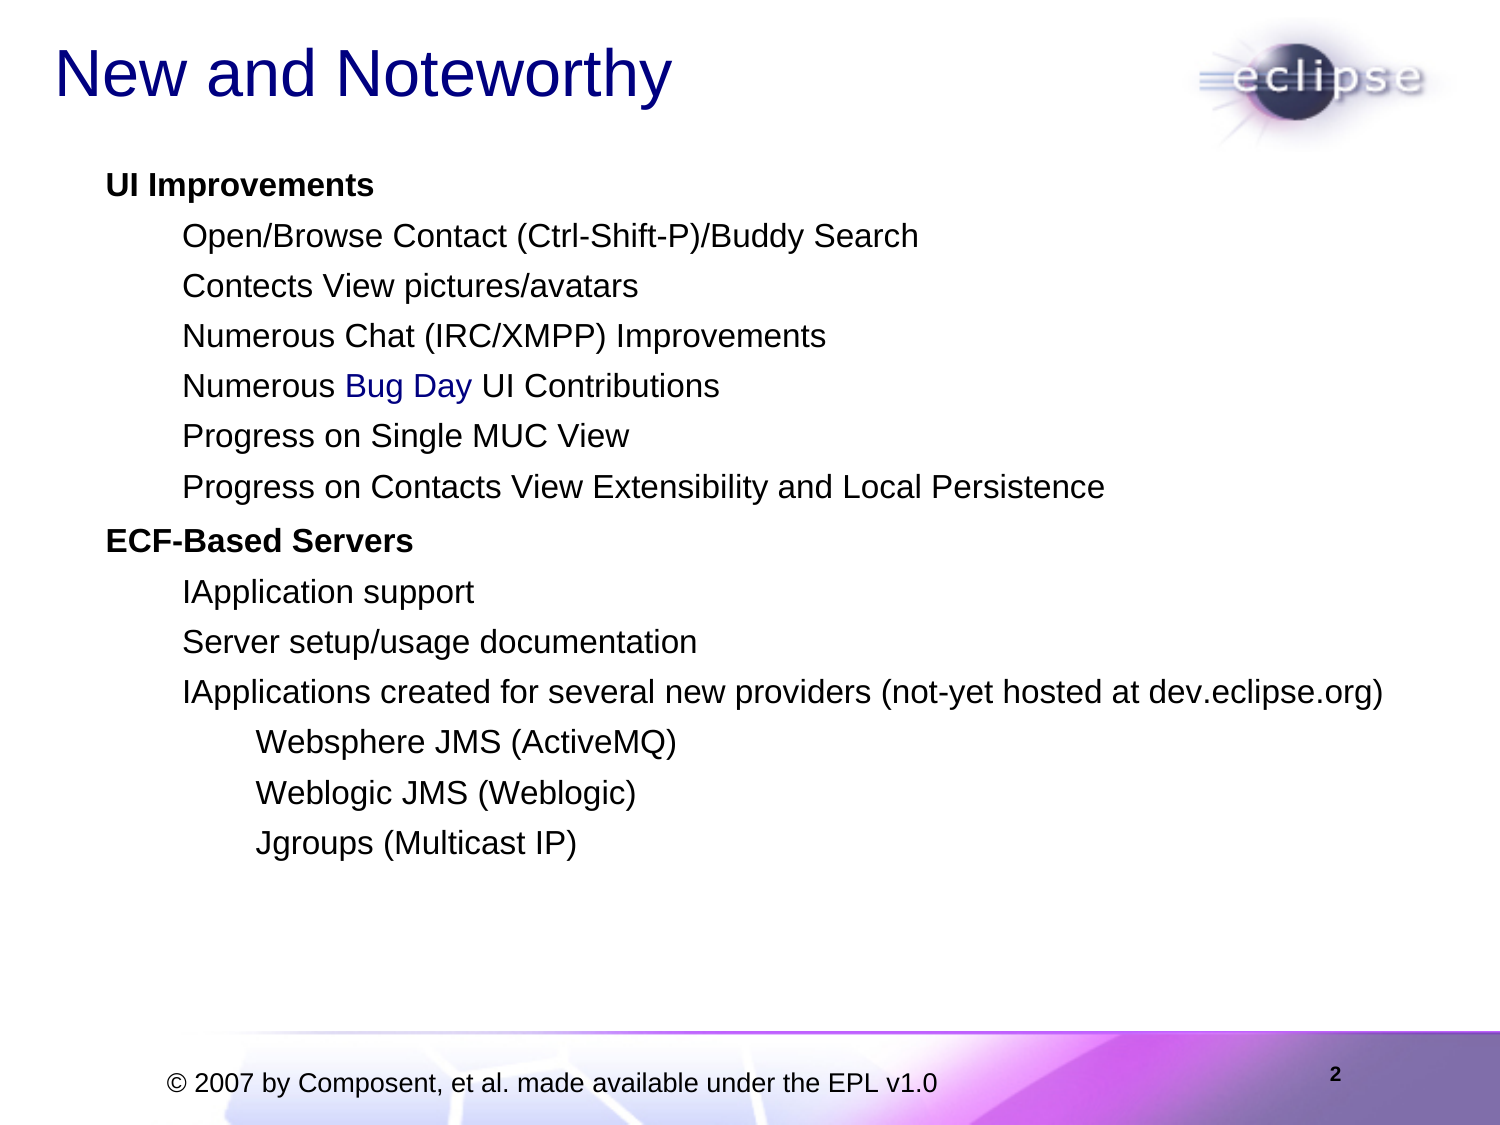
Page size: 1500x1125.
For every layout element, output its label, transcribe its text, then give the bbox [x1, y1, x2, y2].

picture [1164, 17, 1465, 152]
picture [92, 1031, 1500, 1125]
title New and Noteworthy [39, 35, 1268, 126]
list UI Improvements Open/Browse Contact (Ctrl-Shift-P)/Buddy Search Contects View pictures/avatars Numerous Chat (IRC/XMPP) Improvements Numerous Bug Day UI Contributions Progress on Single MUC View Progress on Contacts View Extensibility and Local Persistence ECF-Based Servers IApplication support Server setup/usage documentation IApplications created for several new providers (not-yet hosted at dev.eclipse.org) Websphere JMS (ActiveMQ) Weblogic JMS (Weblogic) Jgroups (Multicast IP) [90, 158, 1404, 997]
